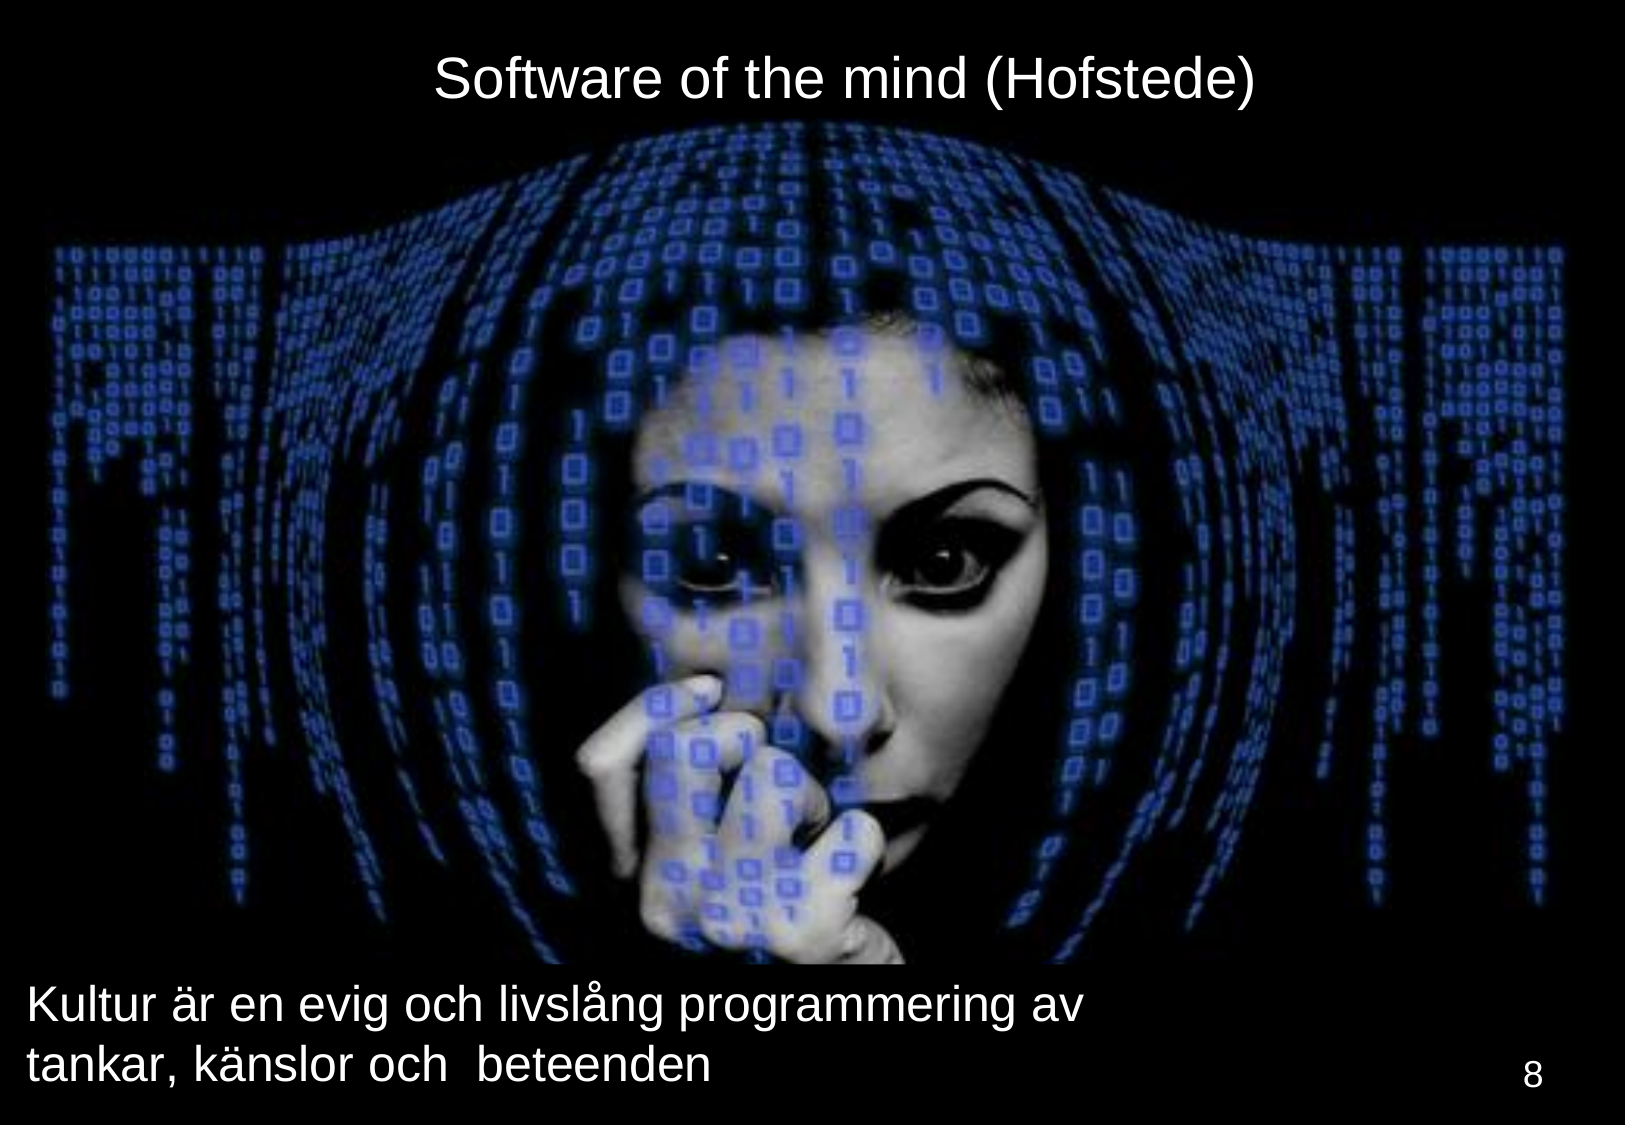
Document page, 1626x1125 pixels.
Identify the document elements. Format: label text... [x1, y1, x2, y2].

text_box <nummer> [1518, 1042, 1619, 1103]
text_box Kultur är en evig och livslång programmering av tankar, känslor och beteenden [11, 964, 1146, 1100]
picture [45, 11, 1571, 1110]
text_box Software of the mind (Hofstede) [283, 32, 1409, 119]
